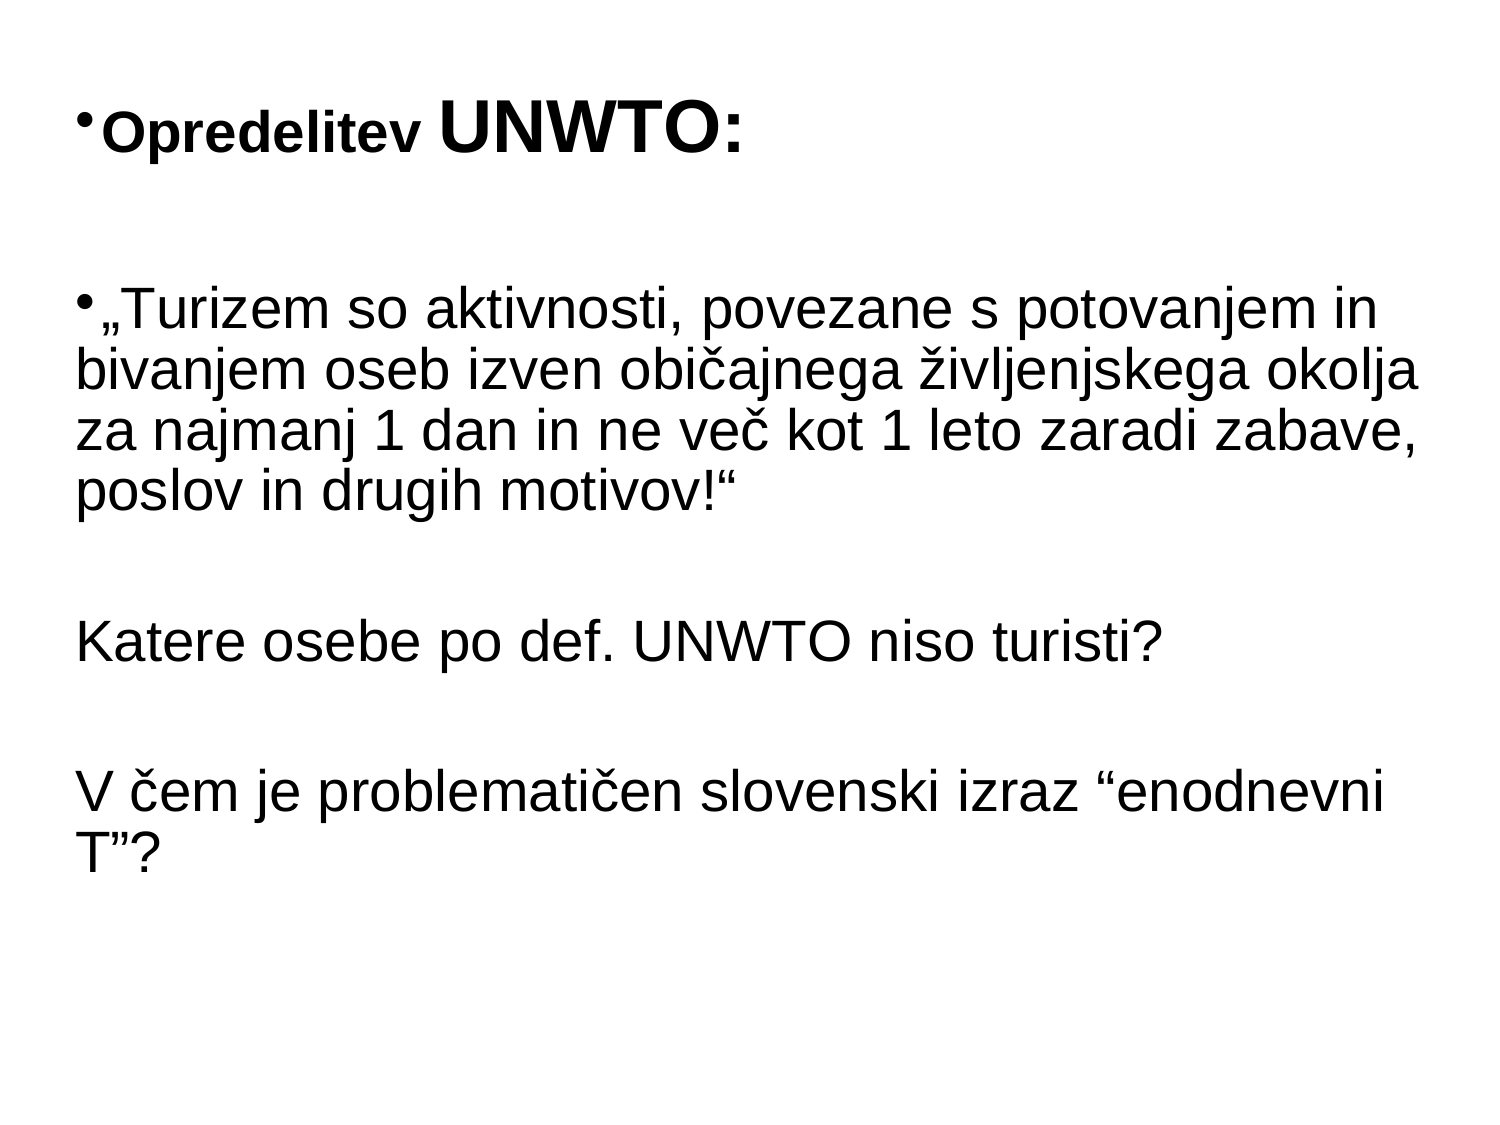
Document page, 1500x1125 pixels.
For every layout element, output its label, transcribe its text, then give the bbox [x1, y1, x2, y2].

list Opredelitev UNWTO: „Turizem so aktivnosti, povezane s potovanjem in bivanjem oseb izven običajnega življenjskega okolja za najmanj 1 dan in ne več kot 1 leto zaradi zabave, poslov in drugih motivov!“ Katere osebe po def. UNWTO niso turisti? V čem je problematičen slovenski izraz “enodnevni T”? [75, 90, 1425, 991]
